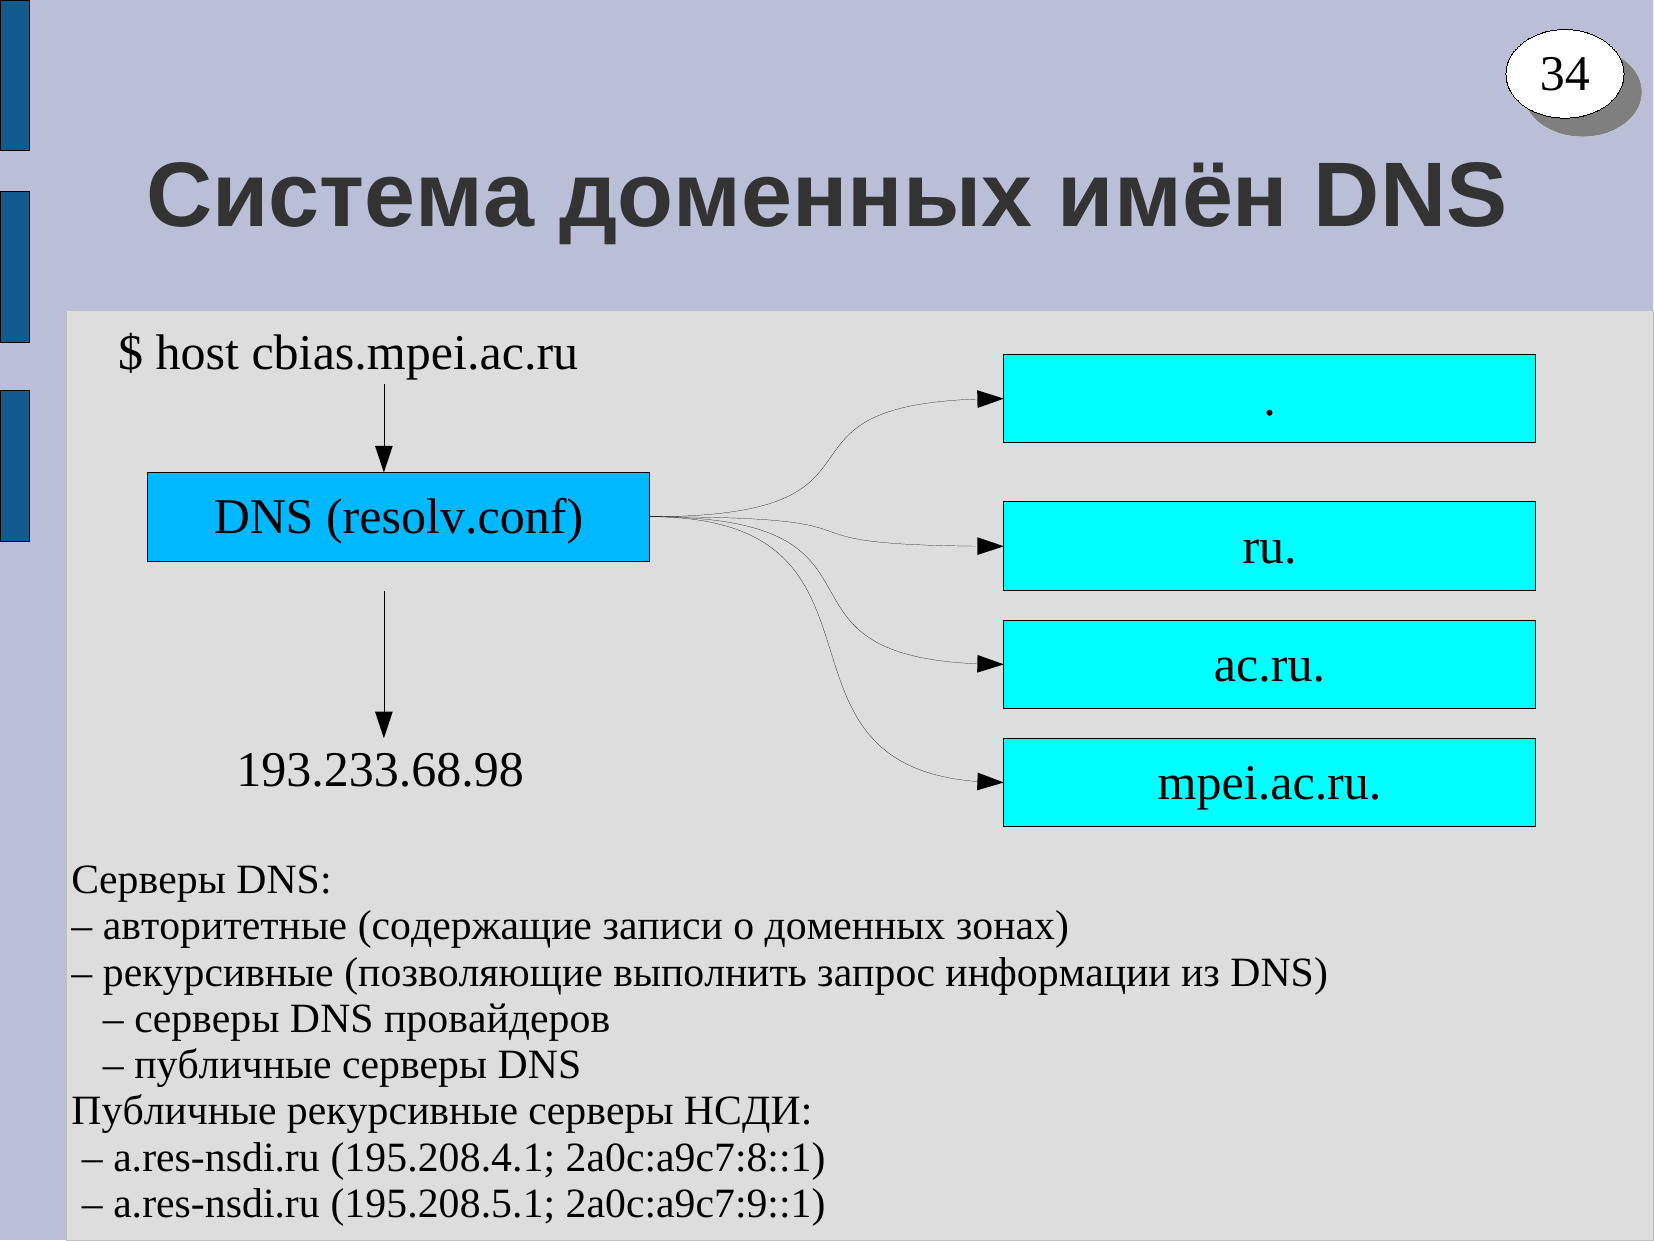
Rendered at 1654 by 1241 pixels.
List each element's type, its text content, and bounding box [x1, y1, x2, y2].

text_box ru. [1003, 501, 1536, 591]
text_box 193.233.68.98 [236, 741, 524, 798]
text_box 34 [1505, 29, 1625, 119]
text_box DNS (resolv.conf) [147, 472, 650, 562]
text_box ac.ru. [1003, 620, 1536, 709]
text_box mpei.ac.ru. [1003, 738, 1536, 827]
text_box Серверы DNS: – авторитетные (содержащие записи о доменных зонах) – рекурсивные (позволяющие выполнить запрос информации из DNS) – серверы DNS провайдеров – публичные серверы DNS Публичные рекурсивные серверы НСДИ: – a.res-nsdi.ru (195.208.4.1; 2a0c:a9c7:8::1) – a.res-nsdi.ru (195.208.5.1; 2a0c:a9c7:9::1) [71, 856, 1329, 1227]
title Система доменных имён DNS [121, 91, 1534, 299]
text_box $ host cbias.mpei.ac.ru [118, 324, 592, 381]
text_box . [1003, 354, 1536, 443]
